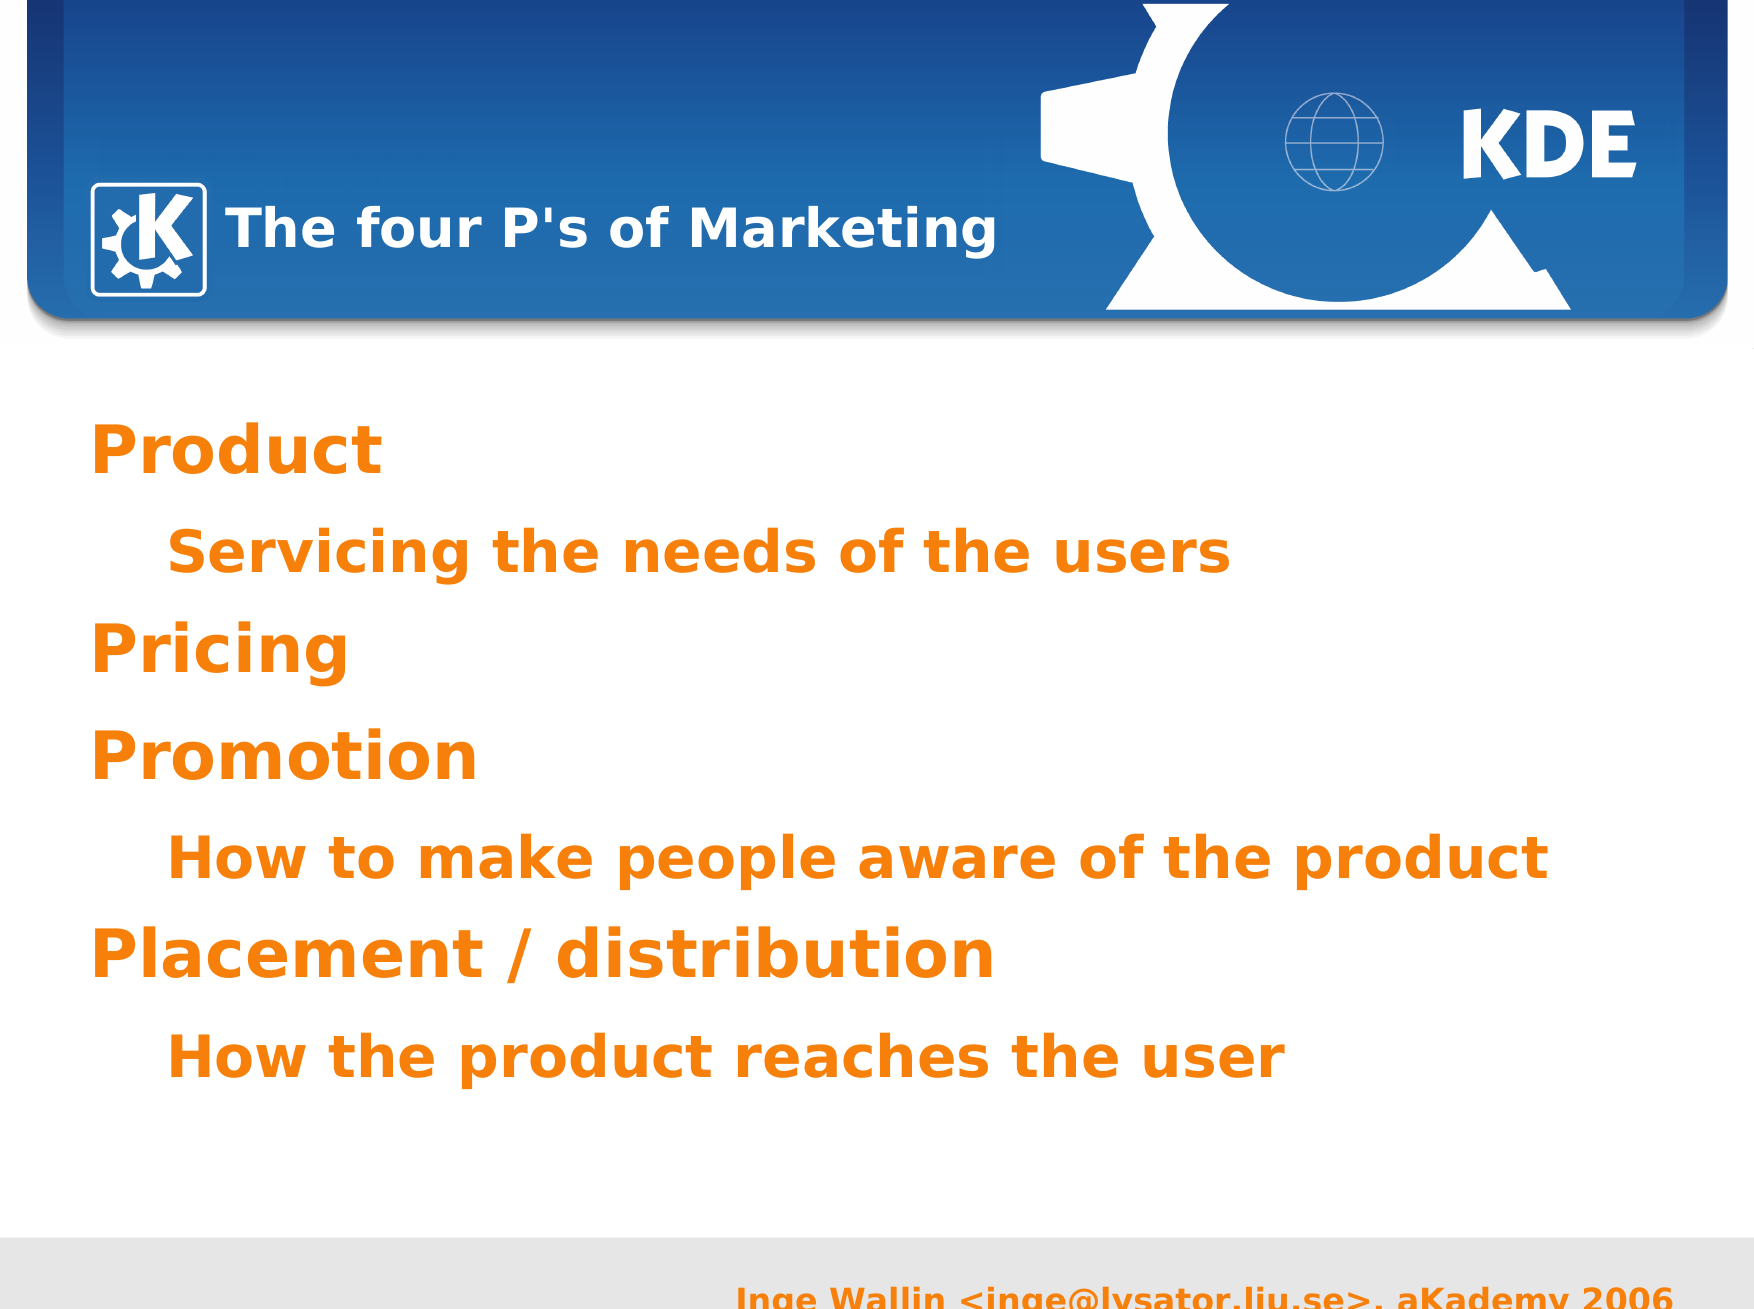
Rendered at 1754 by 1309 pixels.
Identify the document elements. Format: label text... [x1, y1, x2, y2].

list Product Servicing the needs of the users Pricing Promotion How to make people aware of the product Placement / distribution How the product reaches the user [71, 411, 1651, 1163]
title The four P's of Marketing [225, 187, 1126, 271]
picture [0, 0, 1754, 349]
